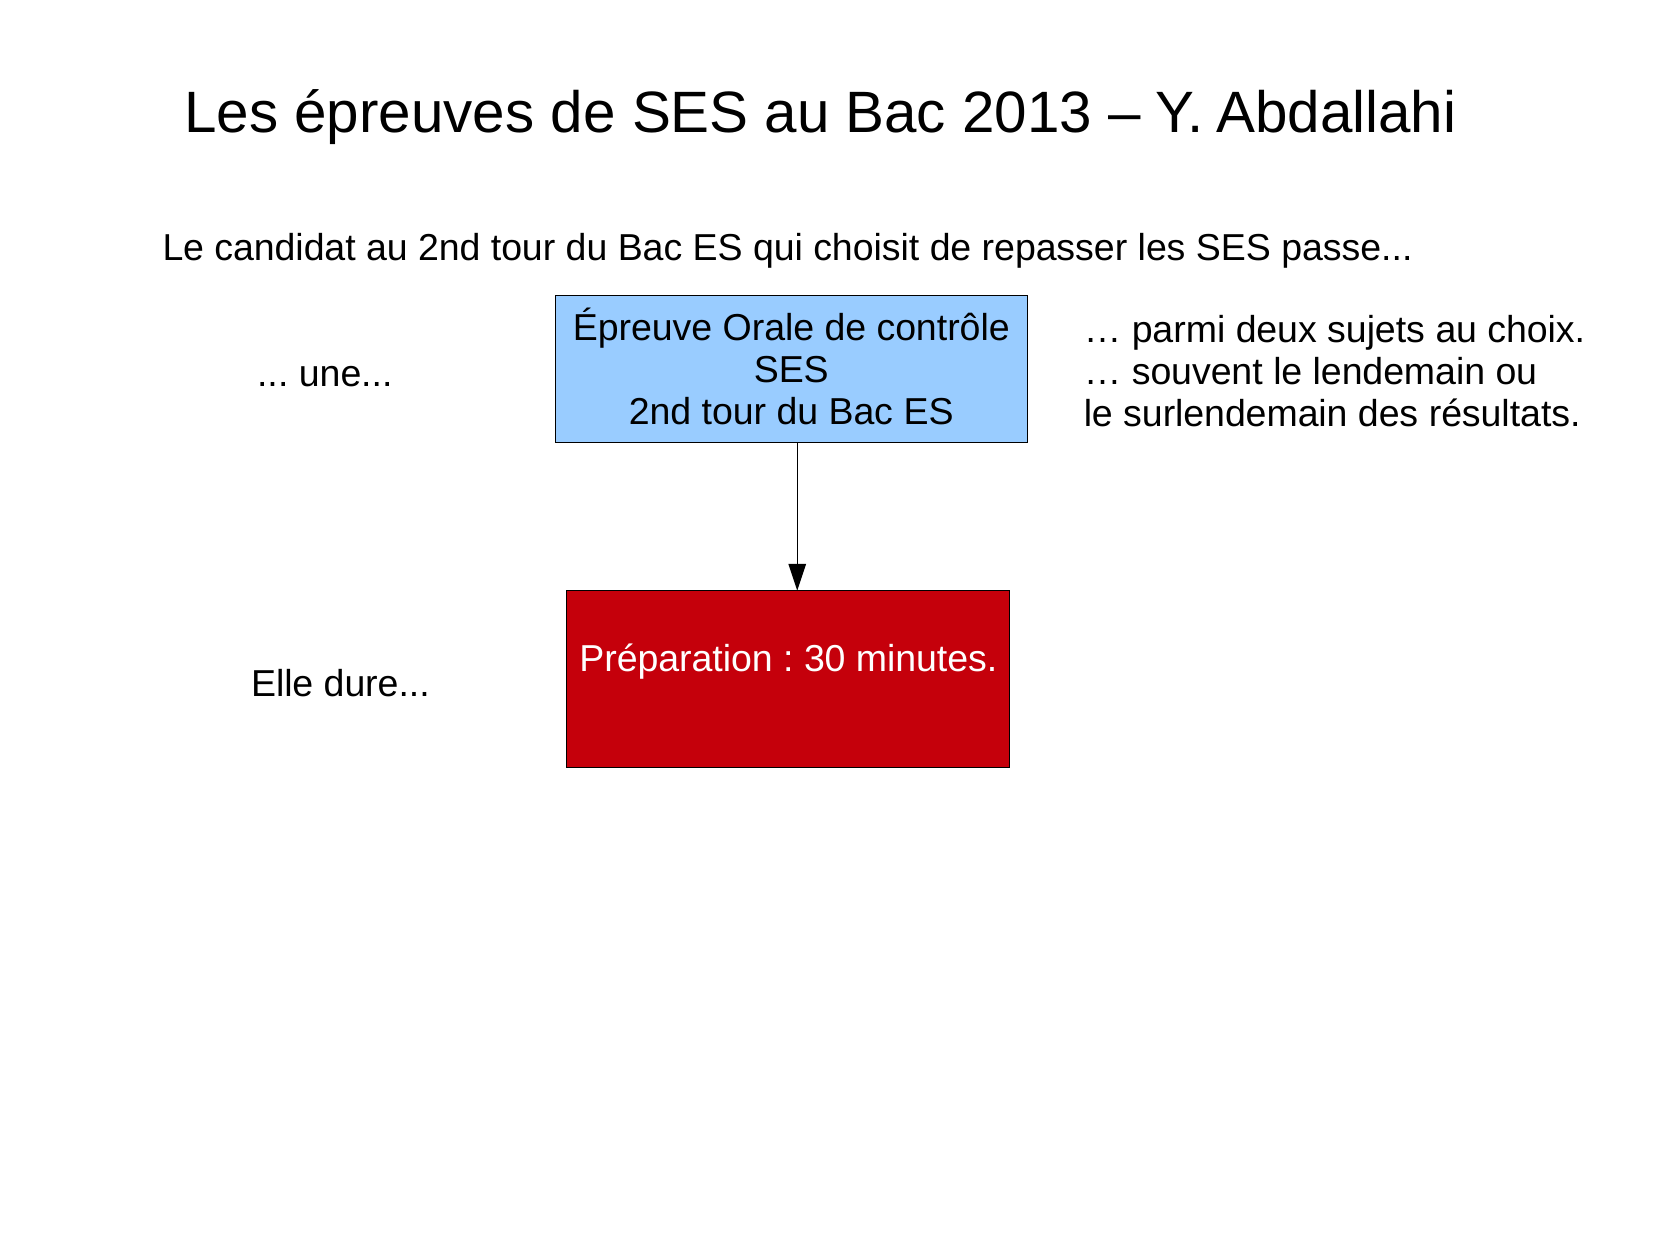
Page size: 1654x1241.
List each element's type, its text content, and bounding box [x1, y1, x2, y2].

text_box Elle dure... [236, 655, 446, 713]
text_box ... une... [147, 345, 502, 403]
text_box Le candidat au 2nd tour du Bac ES qui choisit de repasser les SES passe... [147, 218, 1431, 276]
text_box Préparation : 30 minutes. [566, 590, 1010, 768]
text_box … parmi deux sujets au choix. … souvent le lendemain ou le surlendemain des résultats. [1069, 301, 1602, 442]
text_box Épreuve Orale de contrôle SES 2nd tour du Bac ES [555, 295, 1028, 443]
title Les épreuves de SES au Bac 2013 – Y. Abdallahi [76, 53, 1566, 172]
